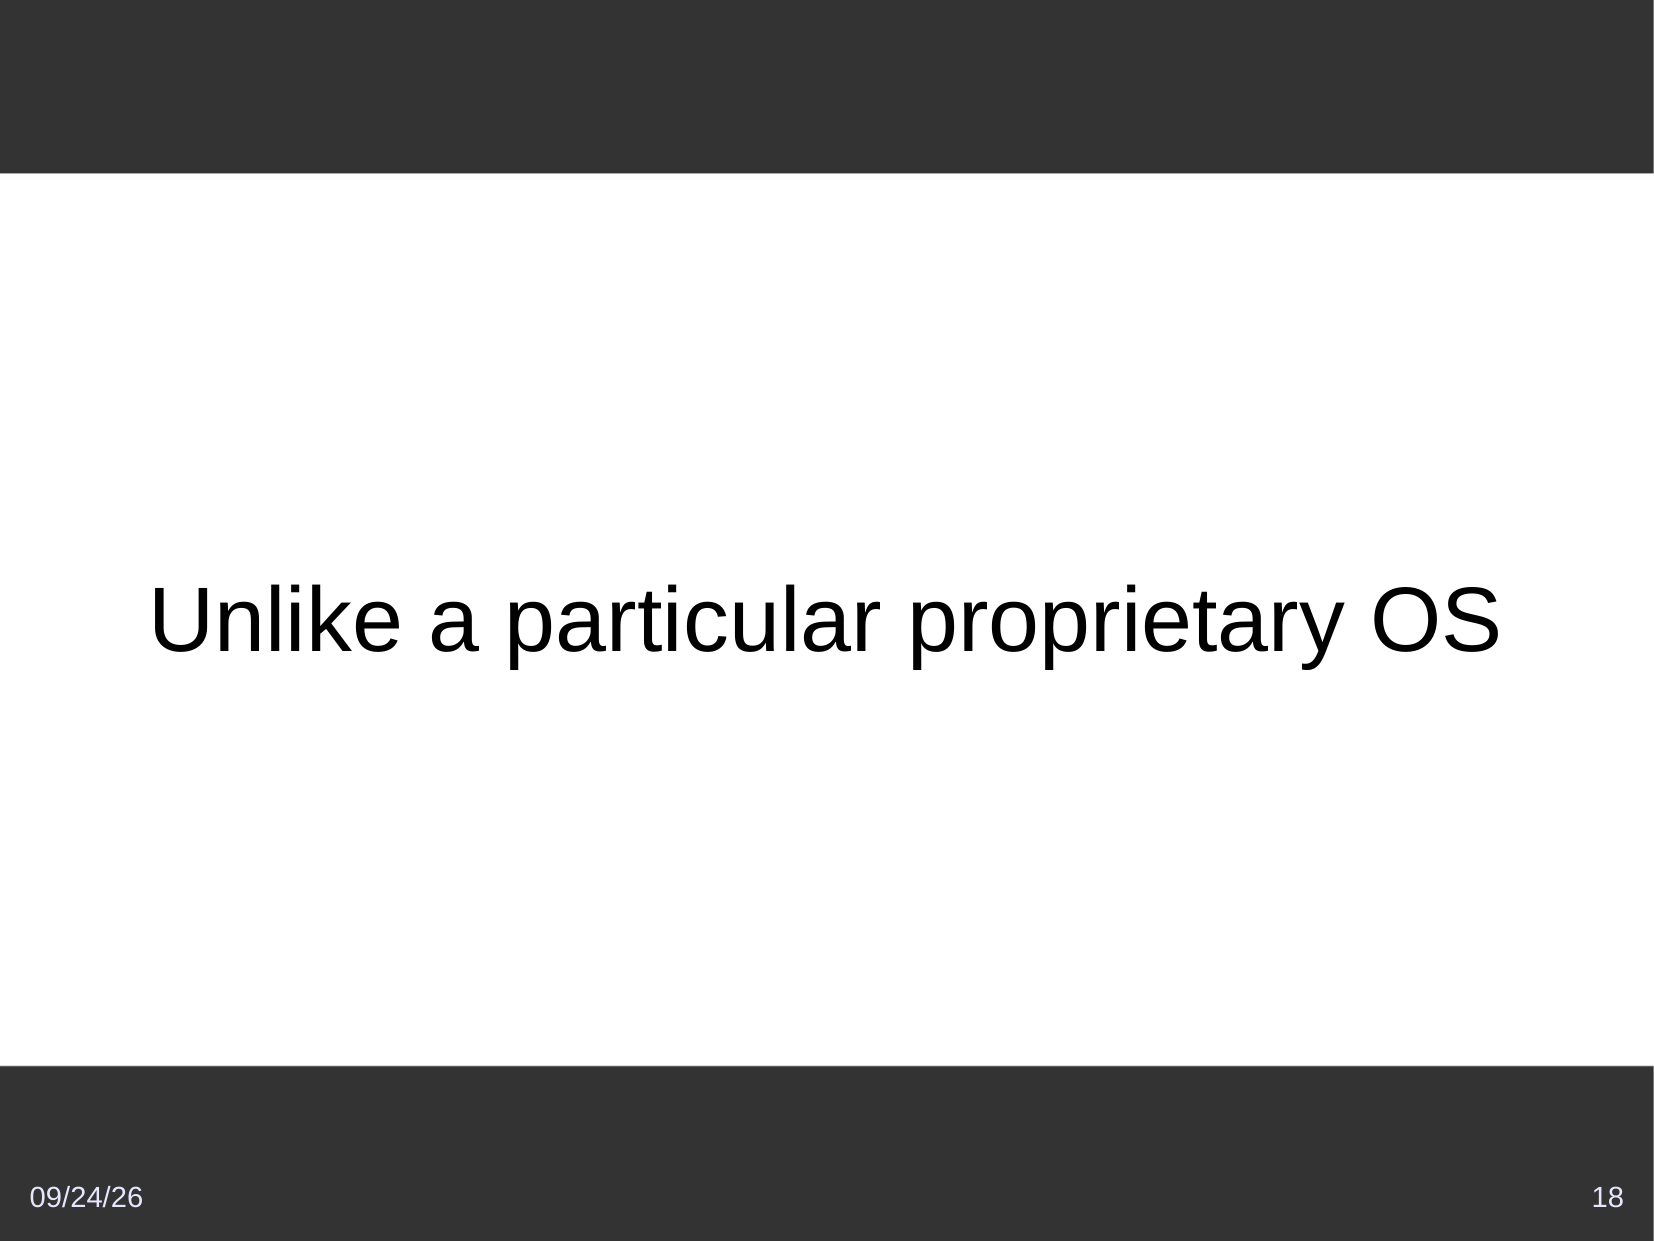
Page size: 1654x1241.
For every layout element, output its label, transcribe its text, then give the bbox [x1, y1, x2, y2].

picture [0, 0, 1654, 1241]
subtitle Unlike a particular proprietary OS [29, 214, 1625, 1027]
